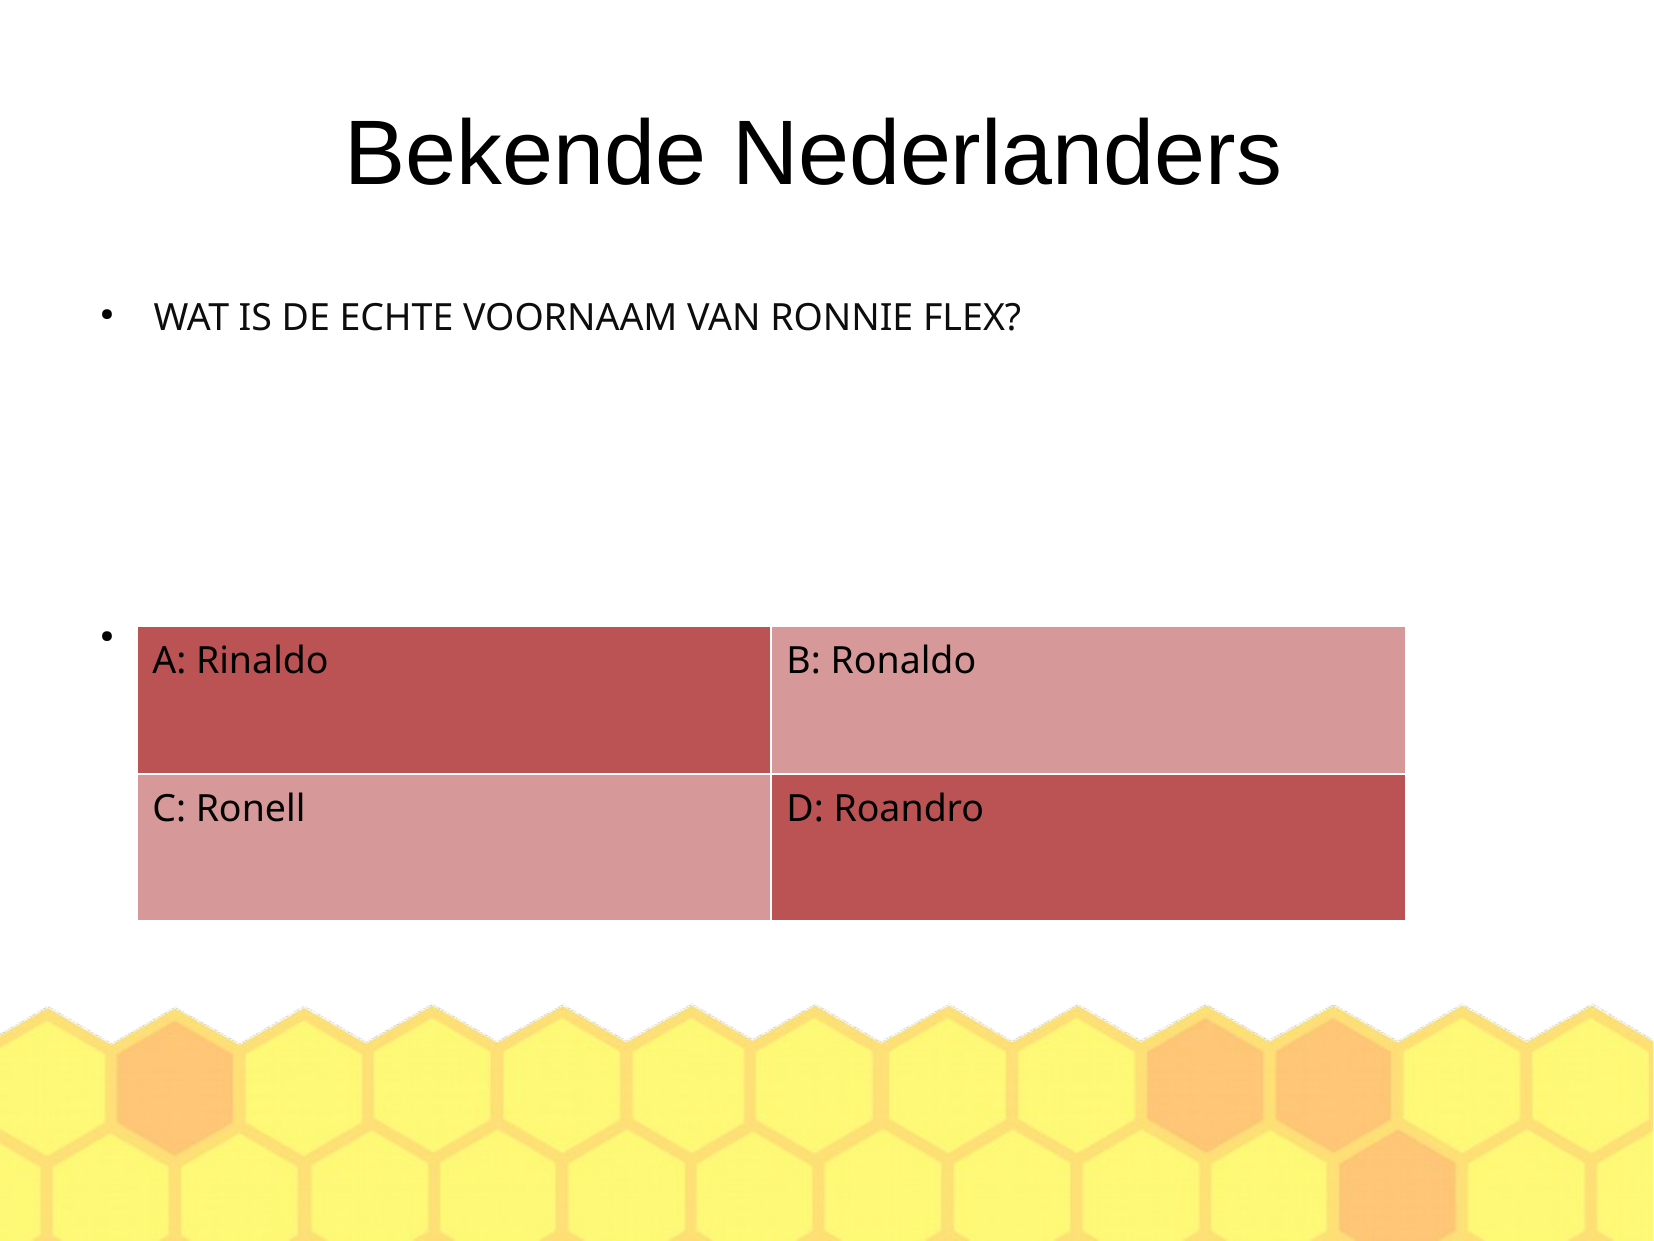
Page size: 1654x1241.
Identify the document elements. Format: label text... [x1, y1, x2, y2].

title Bekende Nederlanders [82, 49, 1571, 257]
table_header B: Ronaldo [772, 627, 1405, 773]
table_cell C: Ronell [138, 775, 770, 920]
table_cell D: Roandro [772, 775, 1405, 920]
picture [0, 1001, 1654, 1241]
table_header A: Rinaldo [138, 627, 770, 773]
list Wat is de echte voornaam van Ronnie flex? [82, 290, 1571, 1010]
